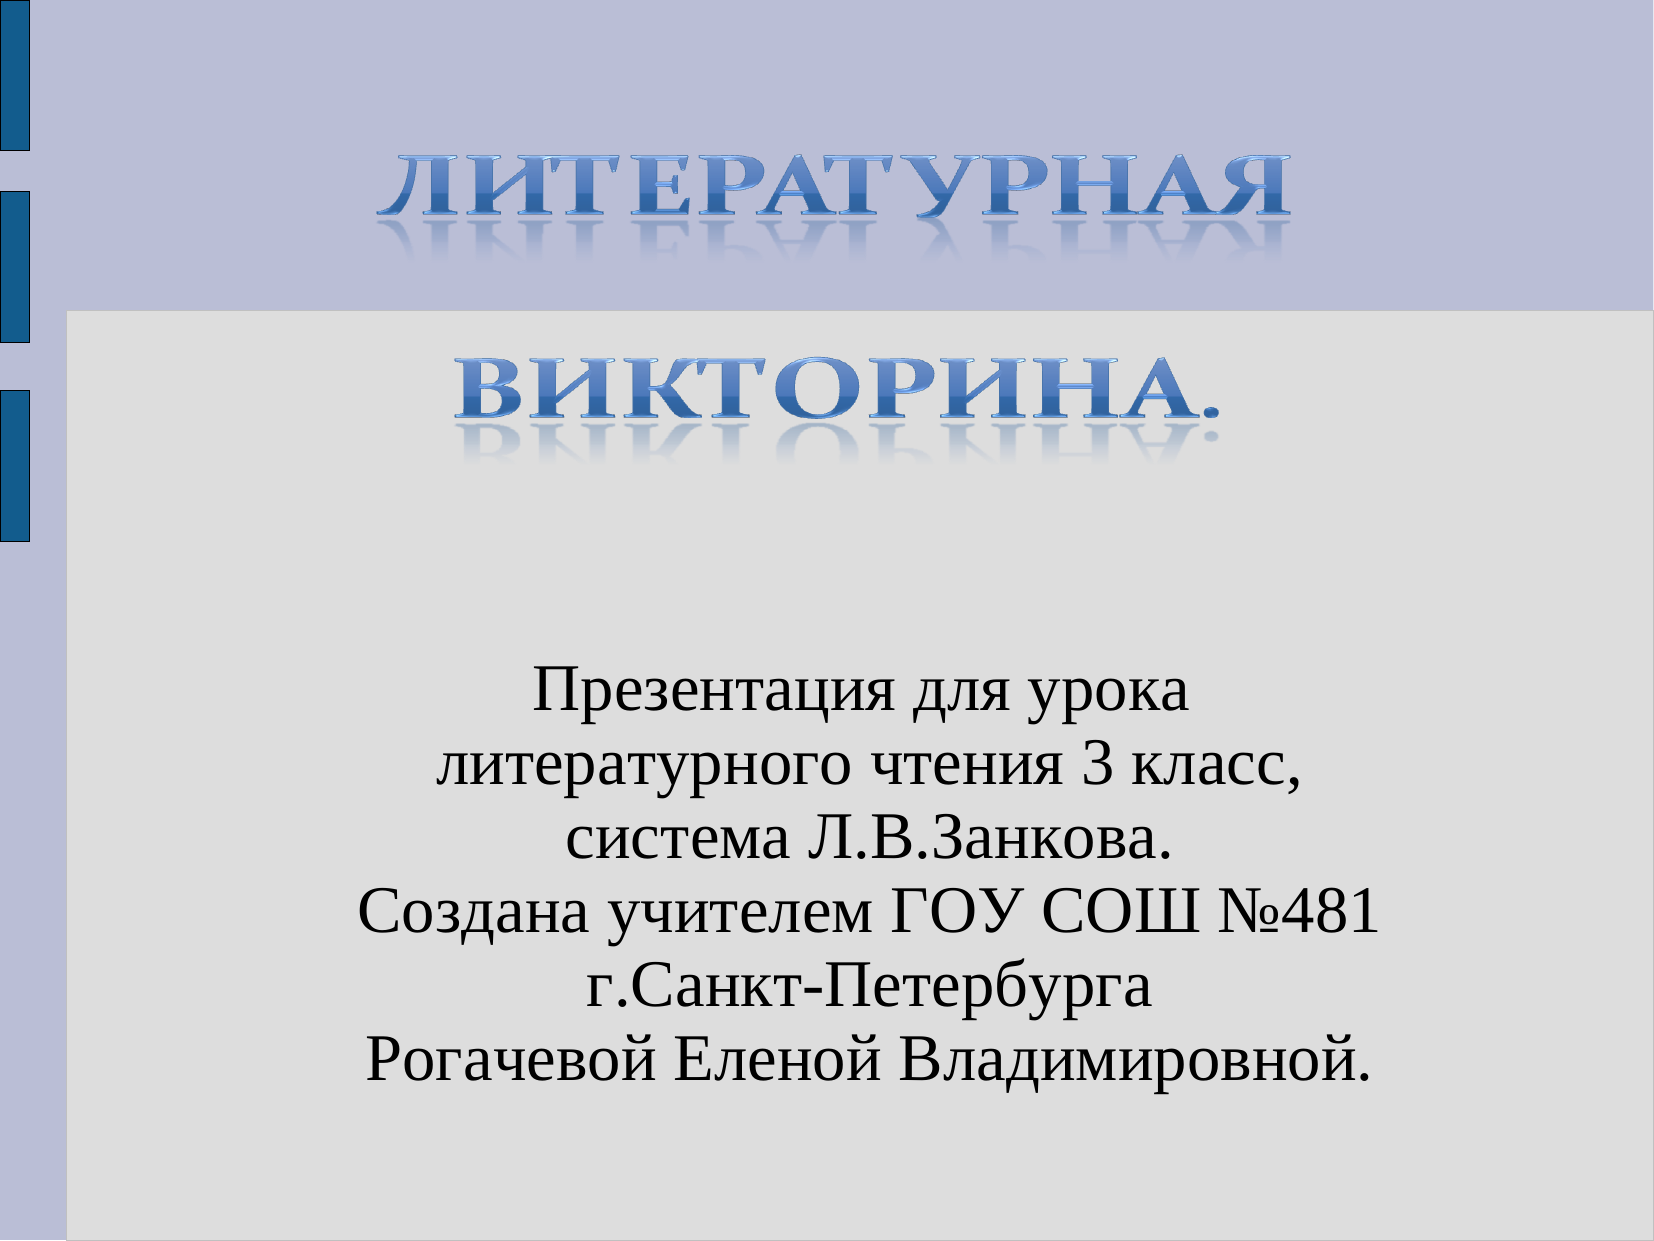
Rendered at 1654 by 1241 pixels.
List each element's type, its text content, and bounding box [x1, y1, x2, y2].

text_box [199, 88, 1477, 532]
subtitle Презентация для урока литературного чтения 3 класс, система Л.В.Занкова. Создана учителем ГОУ СОШ №481 г.Санкт-Петербурга Рогачевой Еленой Владимировной. [206, 650, 1534, 1241]
